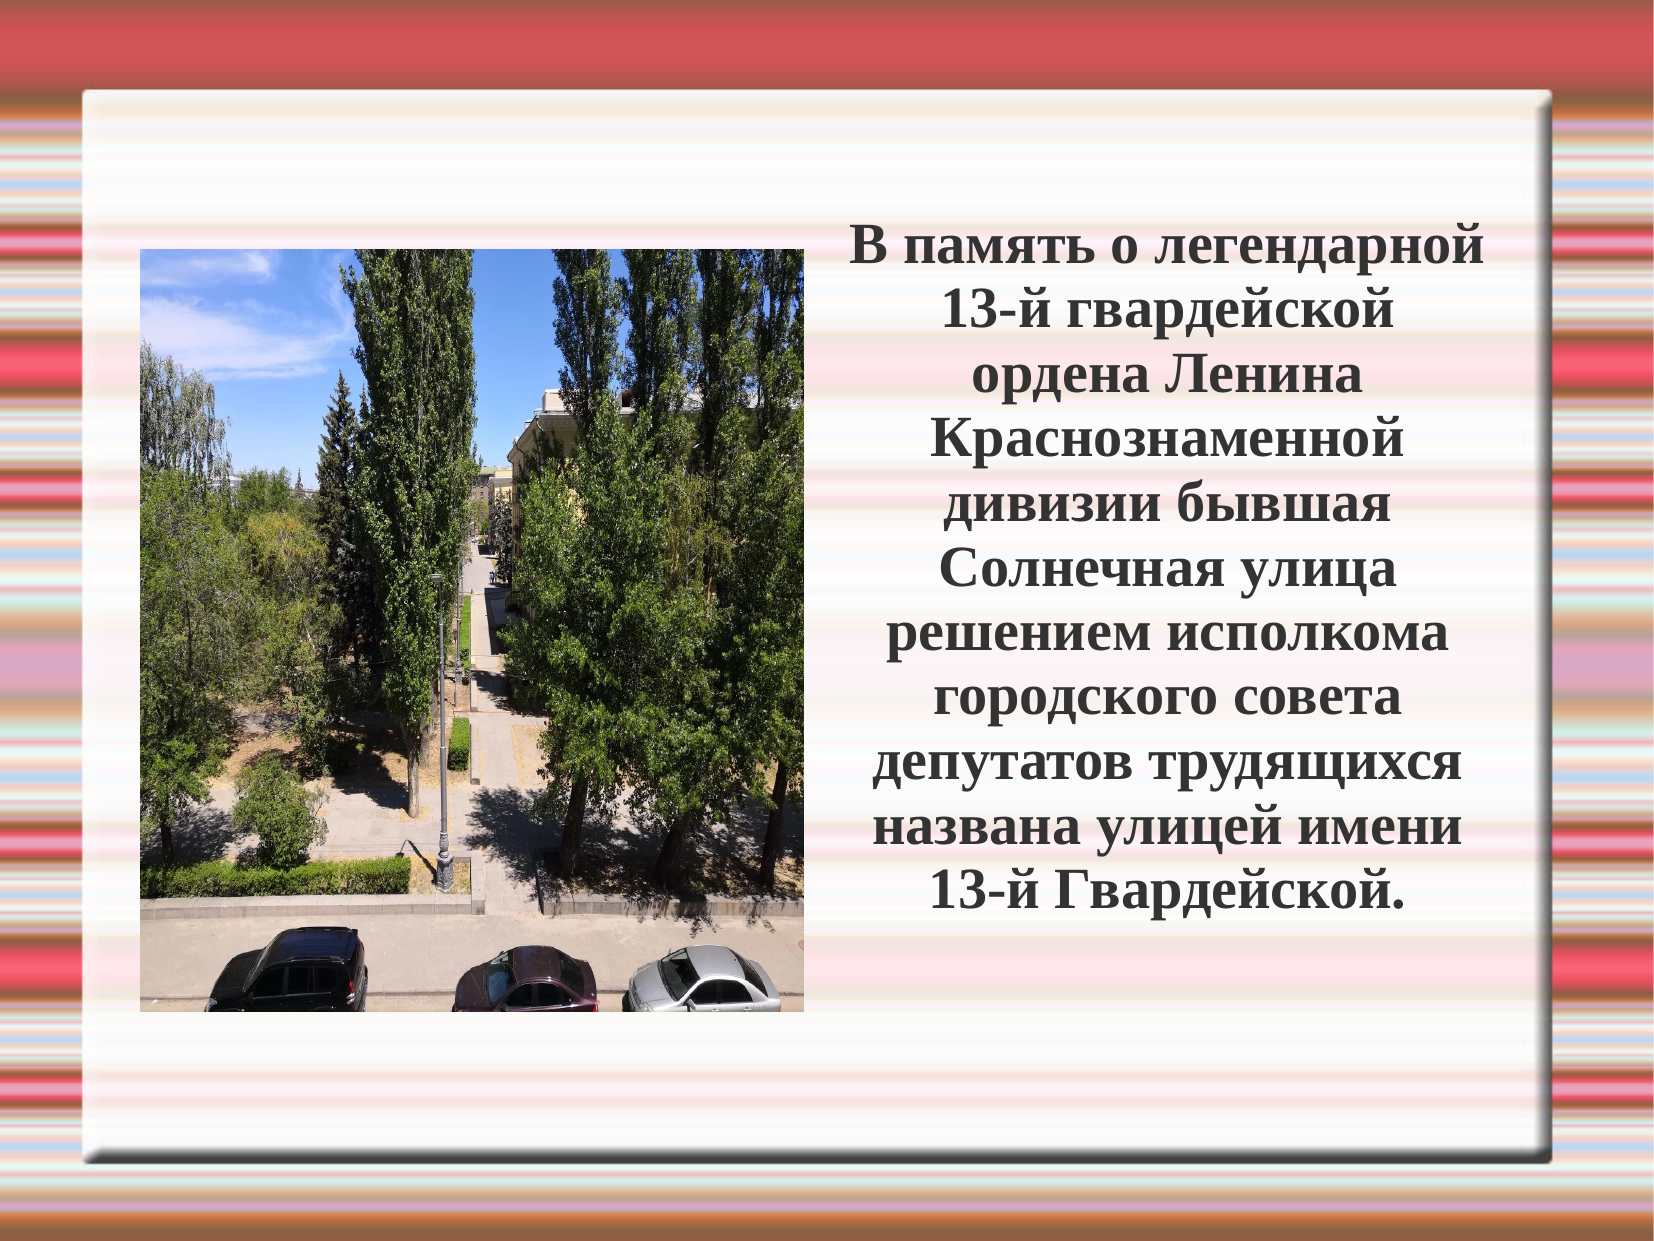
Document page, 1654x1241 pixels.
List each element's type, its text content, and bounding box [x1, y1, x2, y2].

picture [140, 249, 804, 1012]
list В память о легендарной 13-й гвардейской ордена Ленина Краснознаменной дивизии бывшая Солнечная улица решением исполкома городского совета депутатов трудящихся названа улицей имени 13-й Гвардейской. [849, 211, 1498, 1050]
